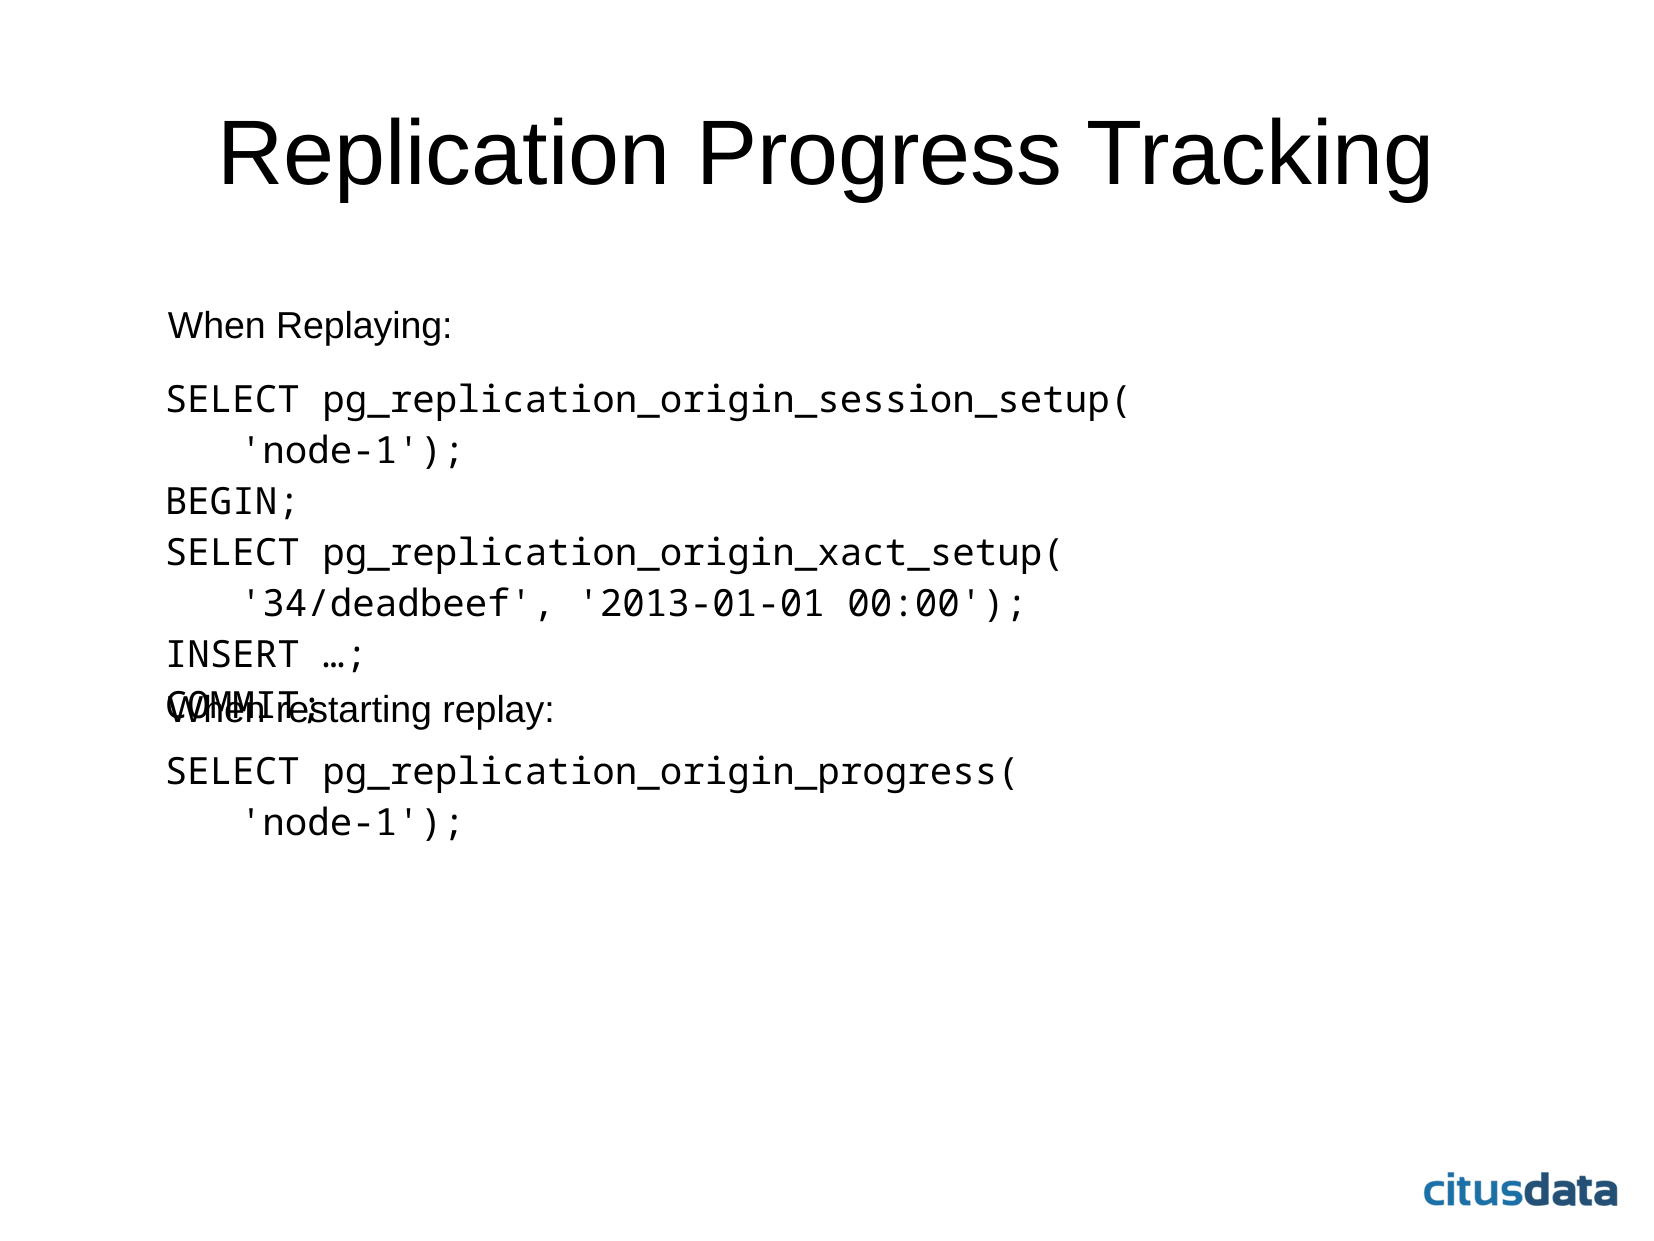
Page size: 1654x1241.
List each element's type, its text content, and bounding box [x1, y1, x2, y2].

picture [1420, 1167, 1622, 1209]
text_box SELECT pg_replication_origin_progress( 'node-1'); [150, 737, 1501, 835]
text_box SELECT pg_replication_origin_session_setup( 'node-1'); BEGIN; SELECT pg_replication_origin_xact_setup( '34/deadbeef', '2013-01-01 00:00'); INSERT …; COMMIT; [150, 364, 1501, 671]
text_box When Replaying: [153, 296, 468, 354]
text_box When restarting replay: [153, 680, 570, 738]
title Replication Progress Tracking [82, 49, 1571, 257]
